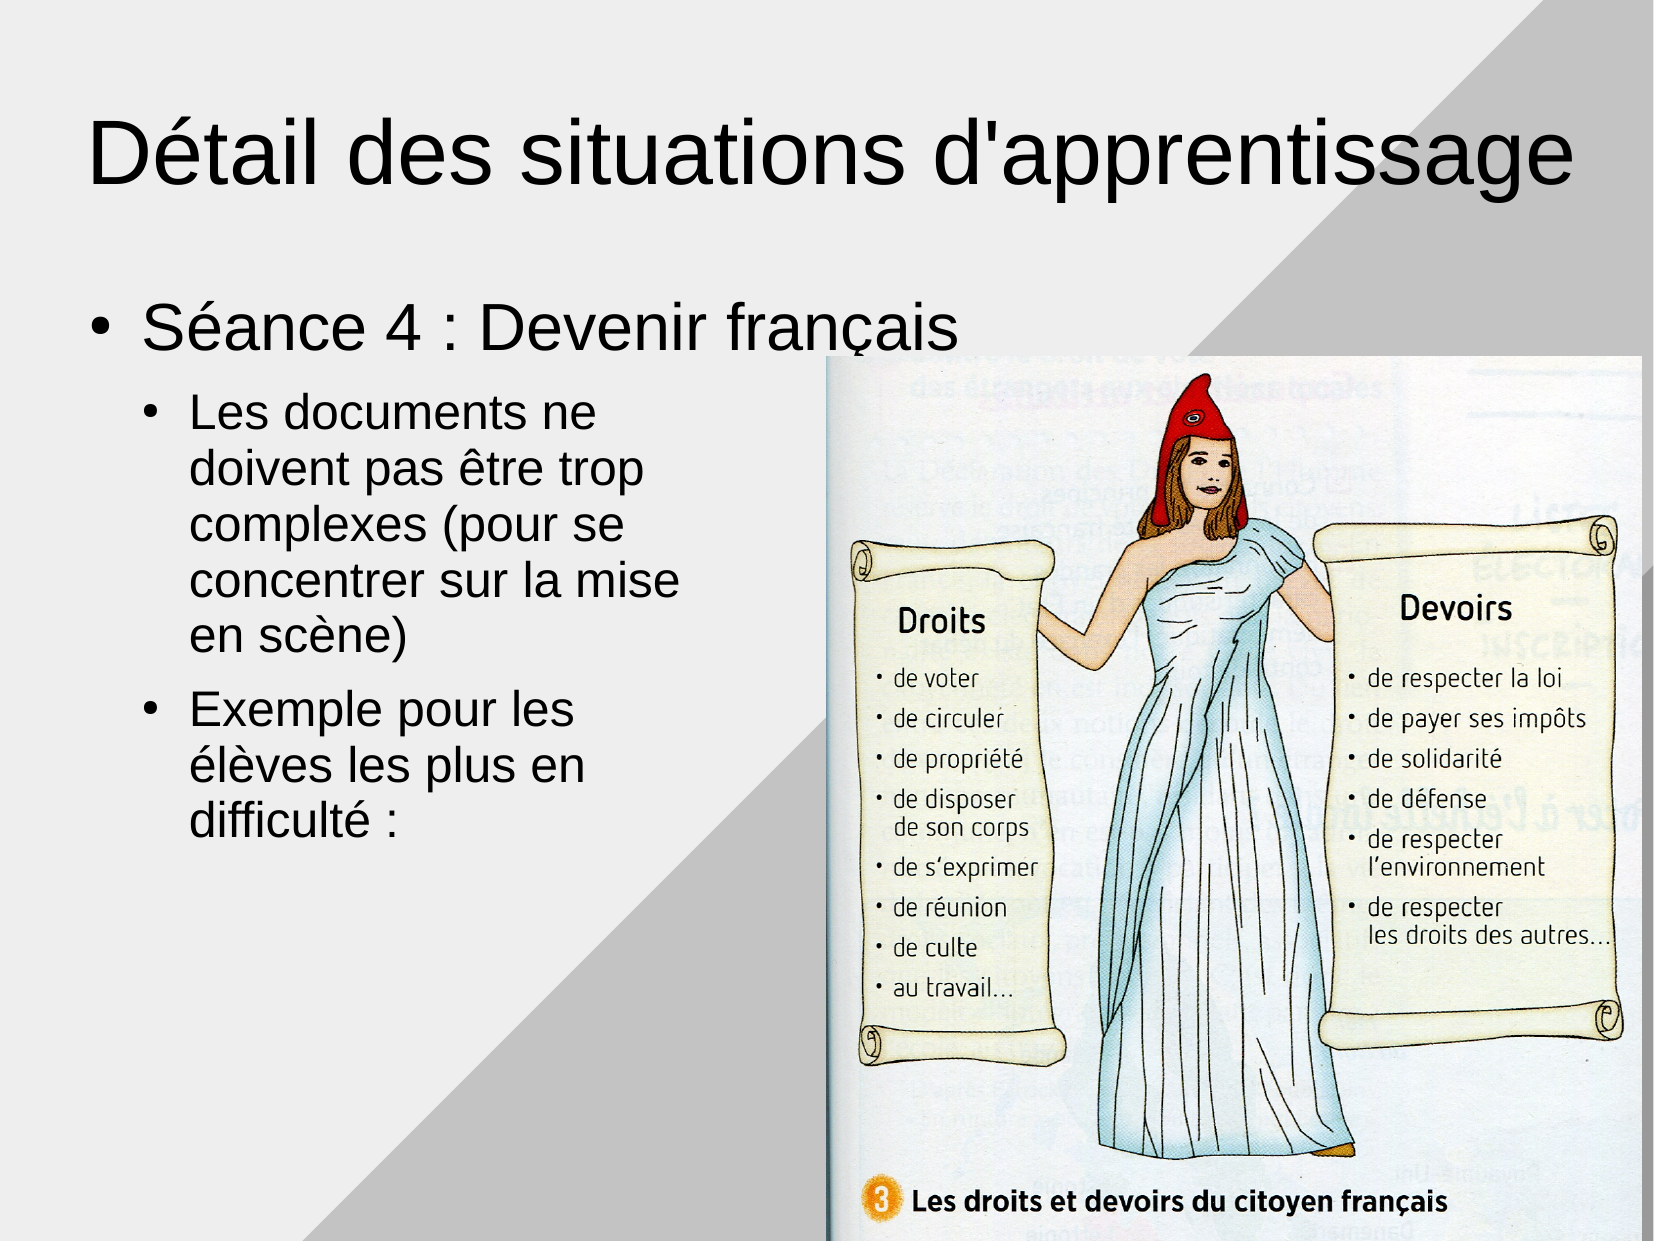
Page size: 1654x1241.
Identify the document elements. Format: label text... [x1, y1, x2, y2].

title Détail des situations d'apprentissage [82, 49, 1583, 257]
picture [826, 356, 1642, 1241]
list Séance 4 : Devenir français [70, 290, 1075, 1087]
list Les documents ne doivent pas être trop complexes (pour se concentrer sur la mise en scène) Exemple pour les élèves les plus en difficulté : [0, 384, 709, 1182]
